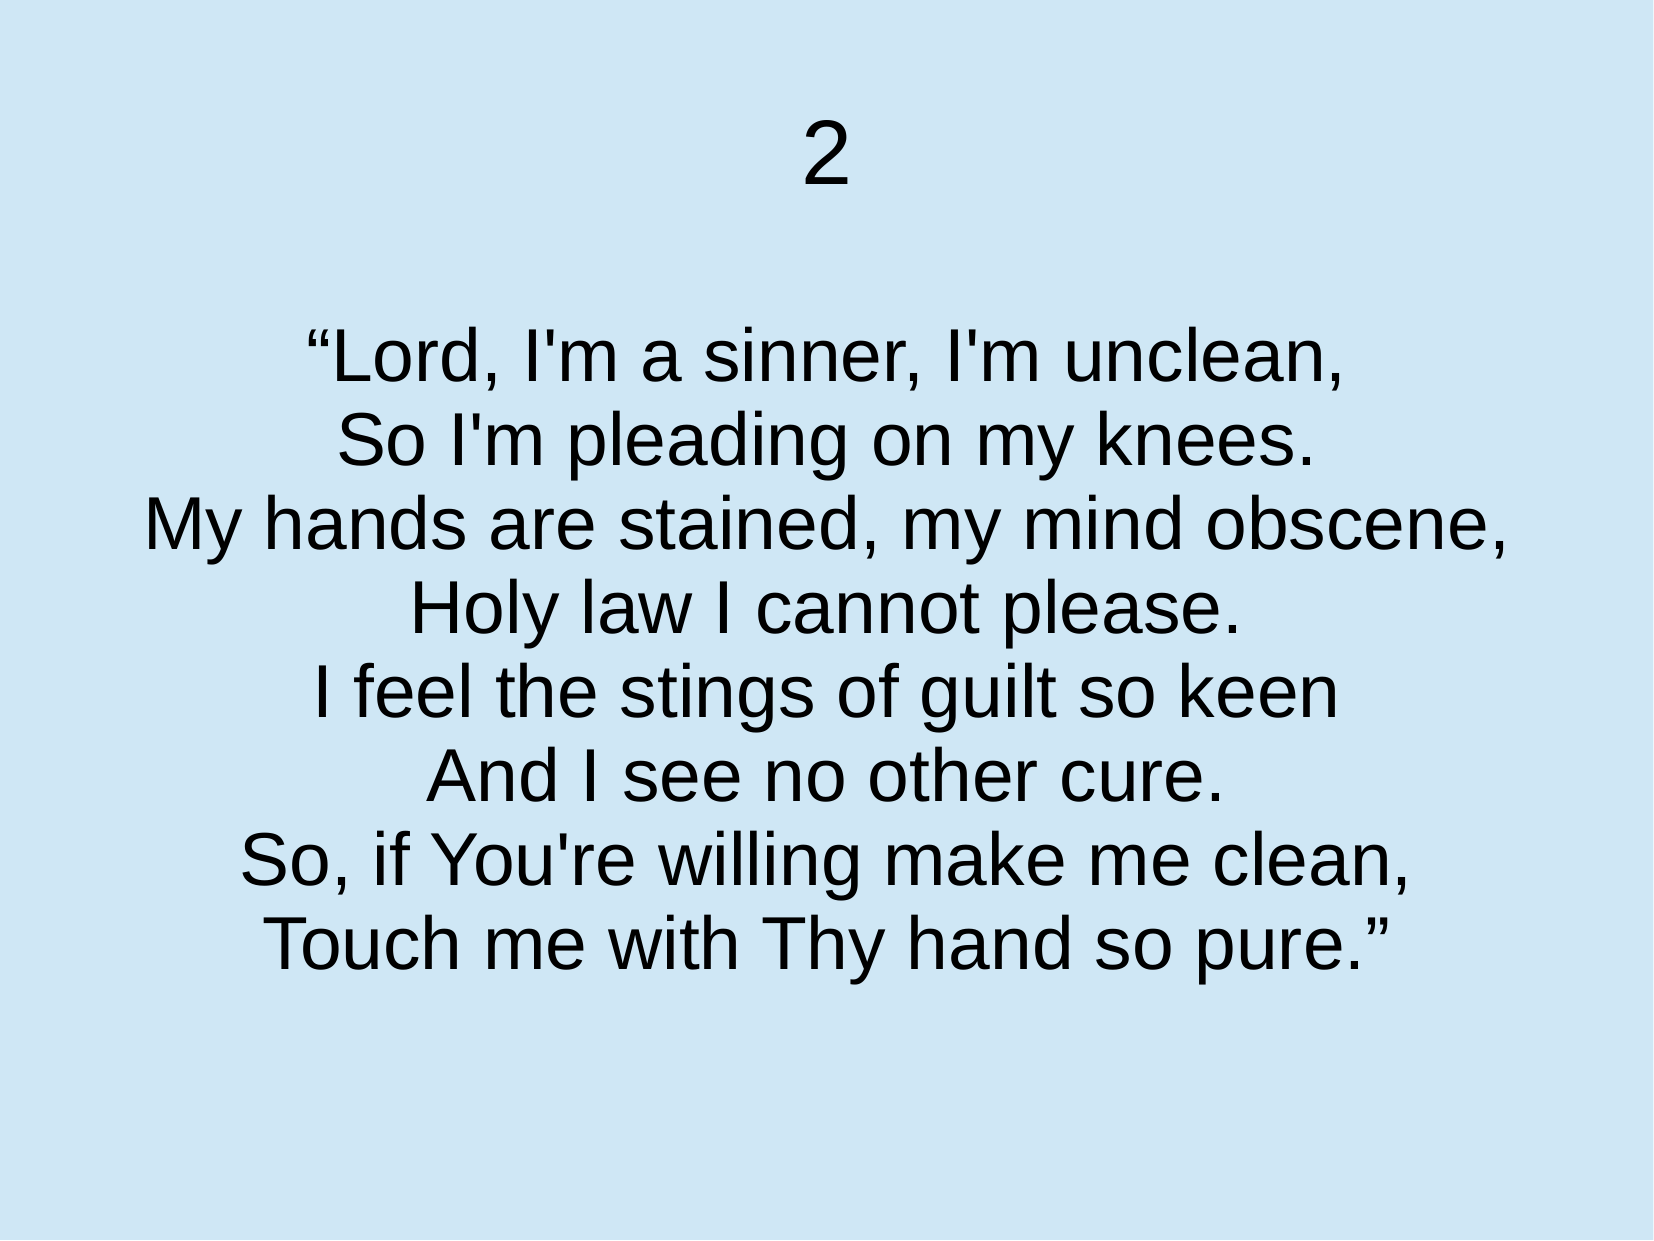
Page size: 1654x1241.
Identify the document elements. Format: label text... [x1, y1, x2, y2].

subtitle “Lord, I'm a sinner, I'm unclean, So I'm pleading on my knees. My hands are stained, my mind obscene, Holy law I cannot please. I feel the stings of guilt so keen And I see no other cure. So, if You're willing make me clean, Touch me with Thy hand so pure.” [82, 290, 1571, 1010]
title 2 [82, 49, 1571, 257]
